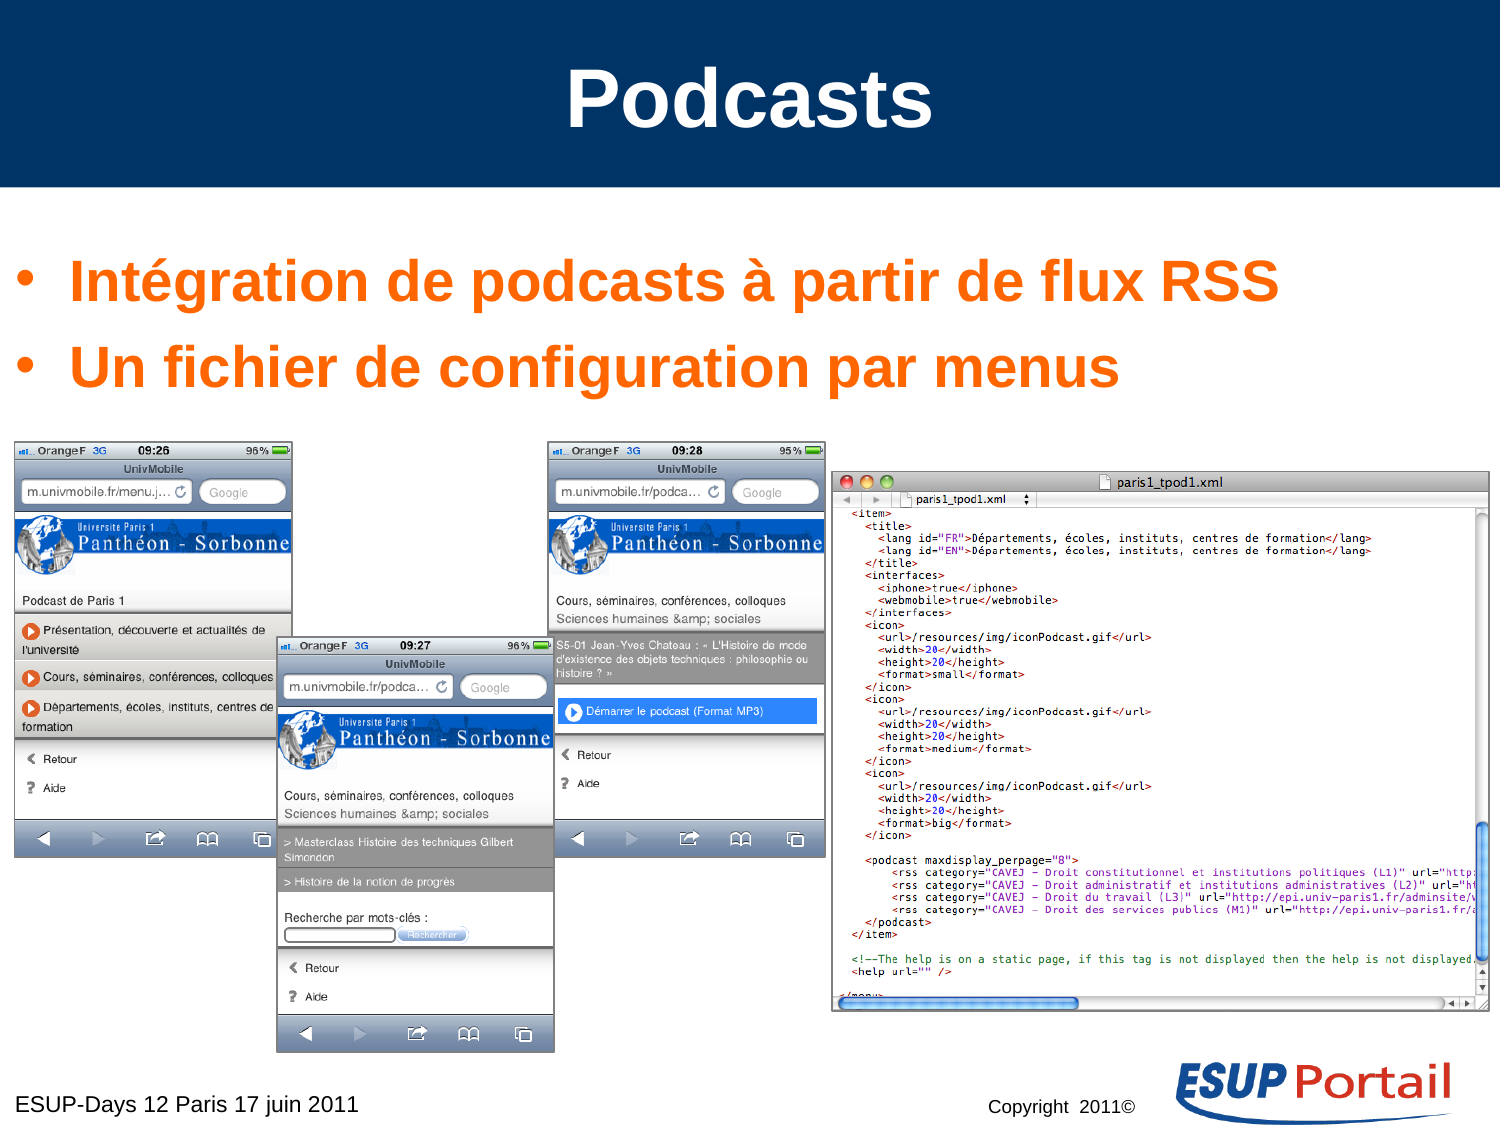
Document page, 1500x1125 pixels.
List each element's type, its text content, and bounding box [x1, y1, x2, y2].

picture [549, 442, 825, 857]
text_box ESUP-Days 12 Paris 17 juin 2011 [0, 1074, 632, 1125]
text_box Intégration de podcasts à partir de flux RSS Un fichier de configuration par menus [0, 177, 1500, 1074]
picture [1175, 1074, 1451, 1125]
text_box Podcasts [0, 0, 1500, 177]
picture [277, 637, 553, 1052]
picture [15, 442, 292, 857]
picture [832, 472, 1489, 1010]
